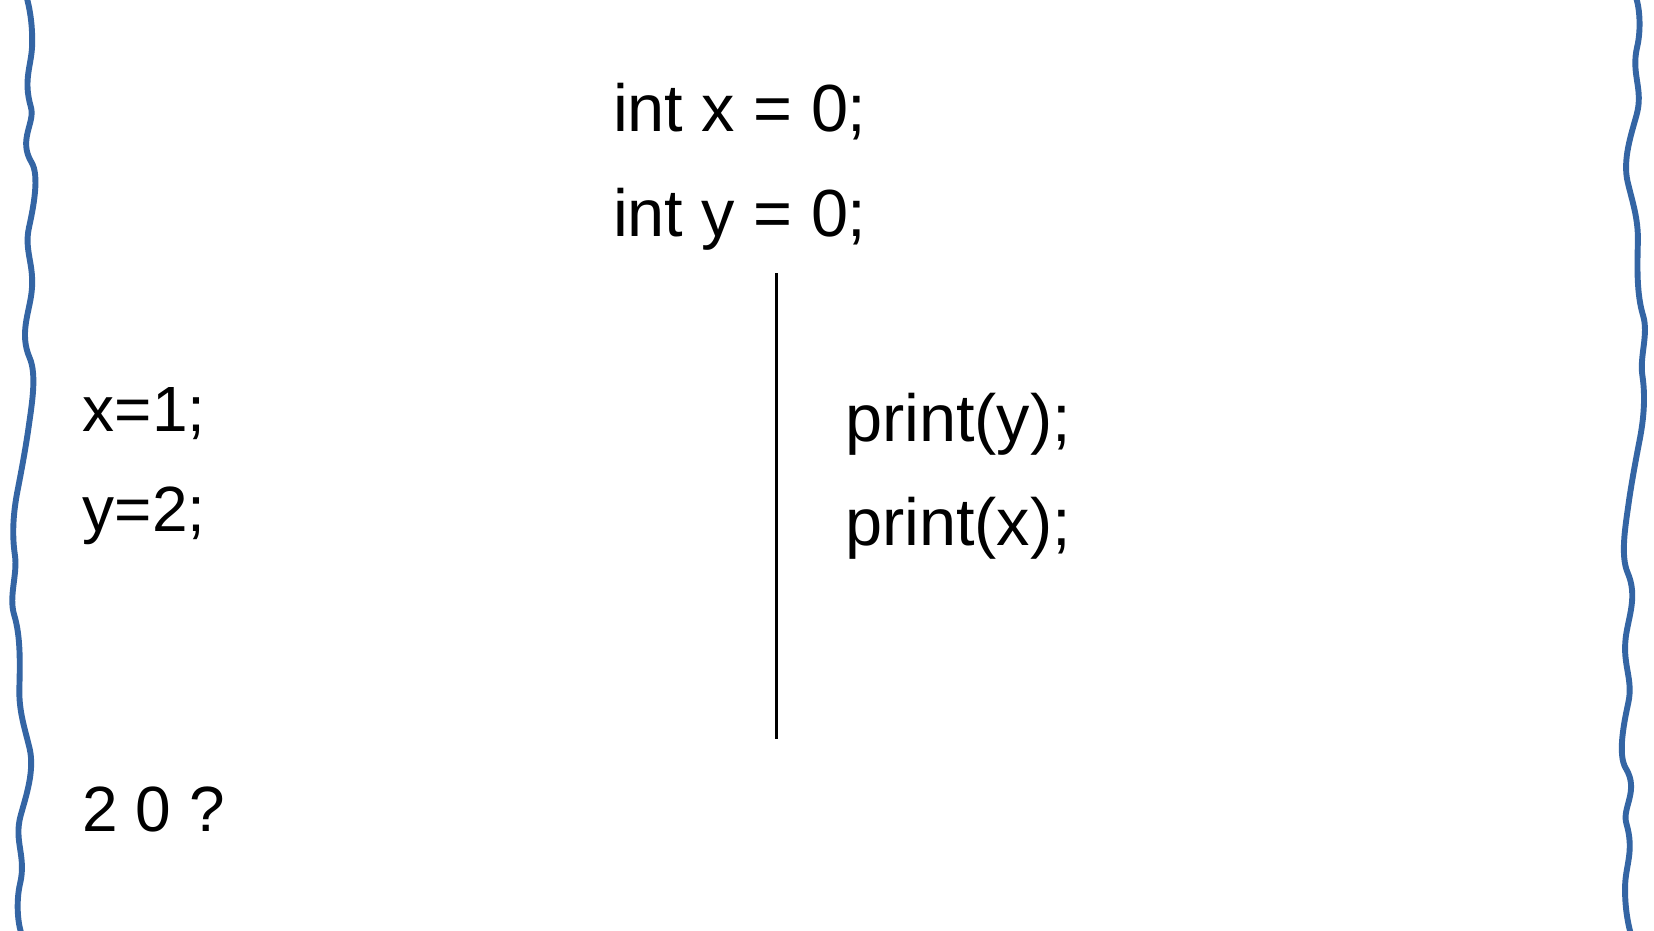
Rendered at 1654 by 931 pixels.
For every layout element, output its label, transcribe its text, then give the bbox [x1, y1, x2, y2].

list print(y); print(x); [845, 276, 1572, 817]
list x=1; y=2; 2 0 ? [82, 74, 997, 852]
list int x = 0; int y = 0; [613, 71, 1249, 319]
